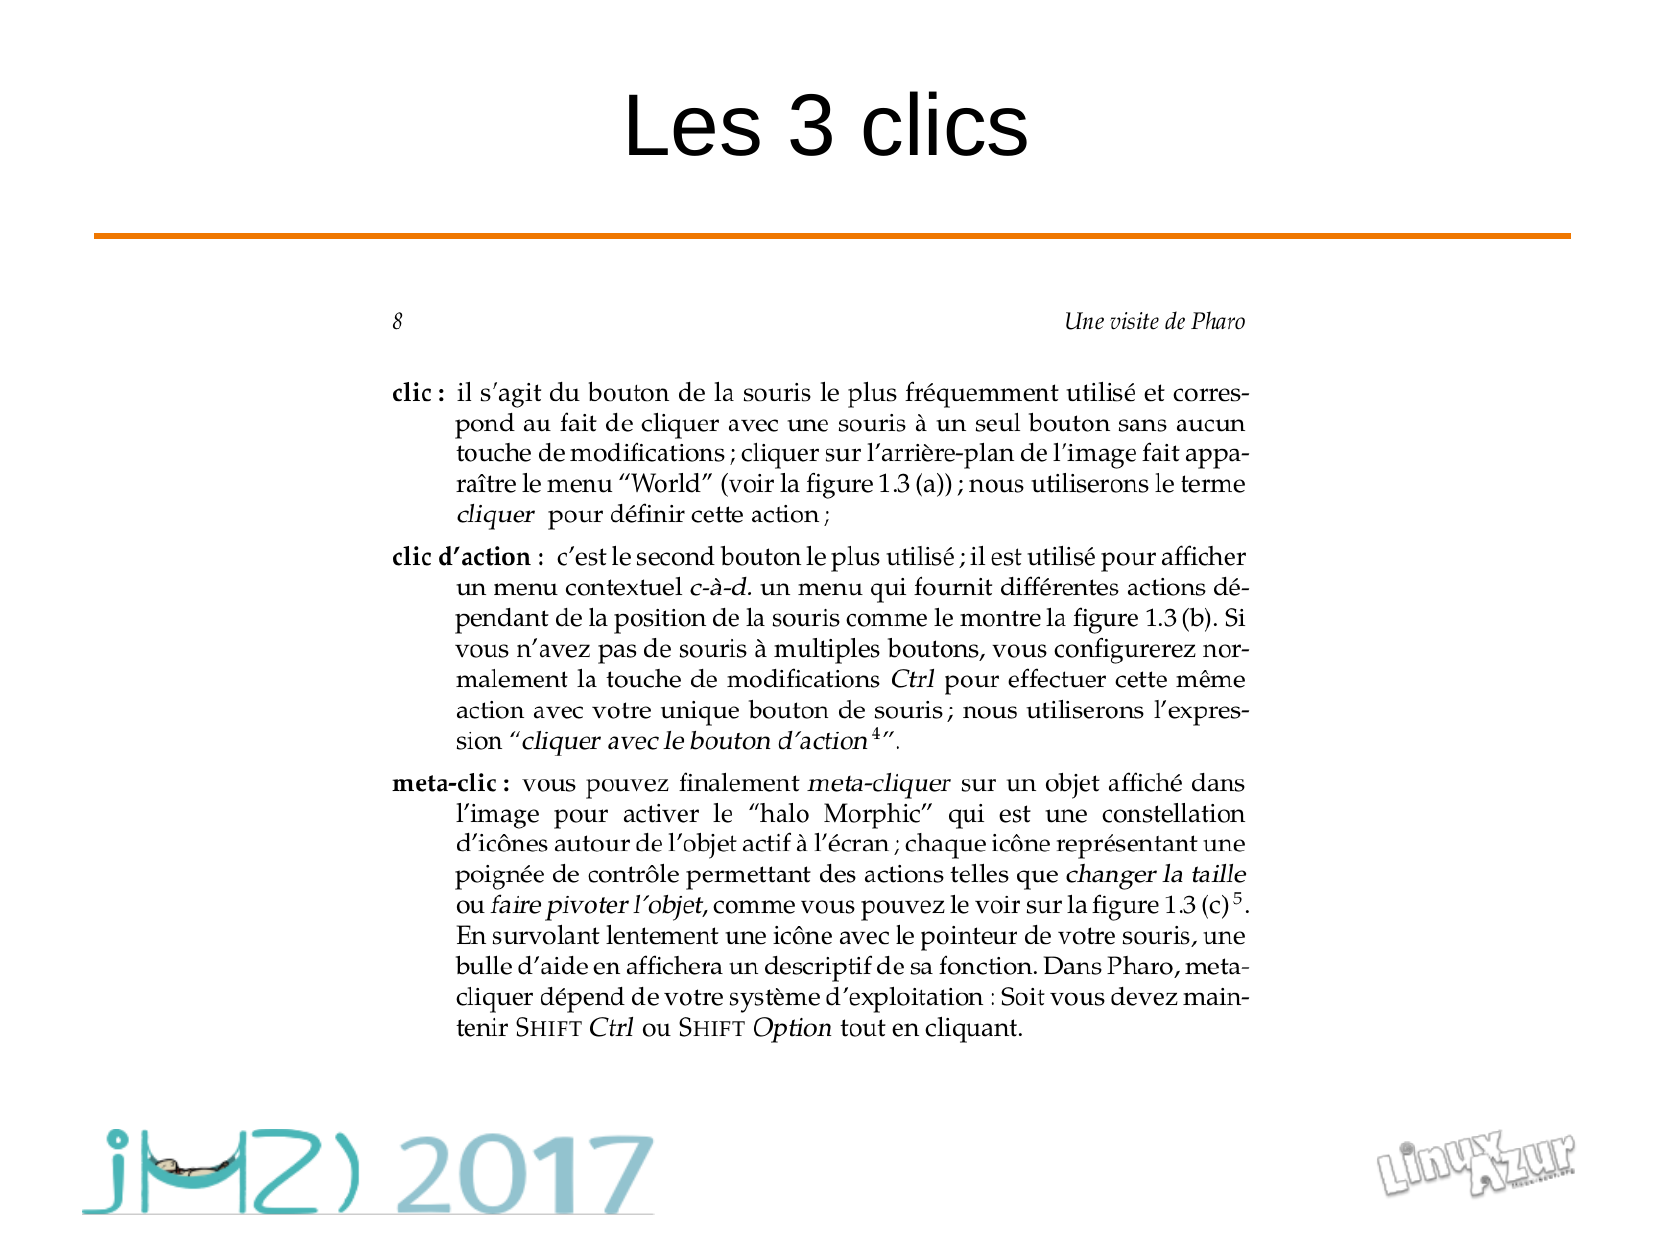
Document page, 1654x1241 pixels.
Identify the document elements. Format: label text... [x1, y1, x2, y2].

title Les 3 clics [82, 49, 1571, 201]
picture [352, 283, 1301, 1063]
picture [1346, 1115, 1600, 1211]
picture [82, 1129, 655, 1216]
